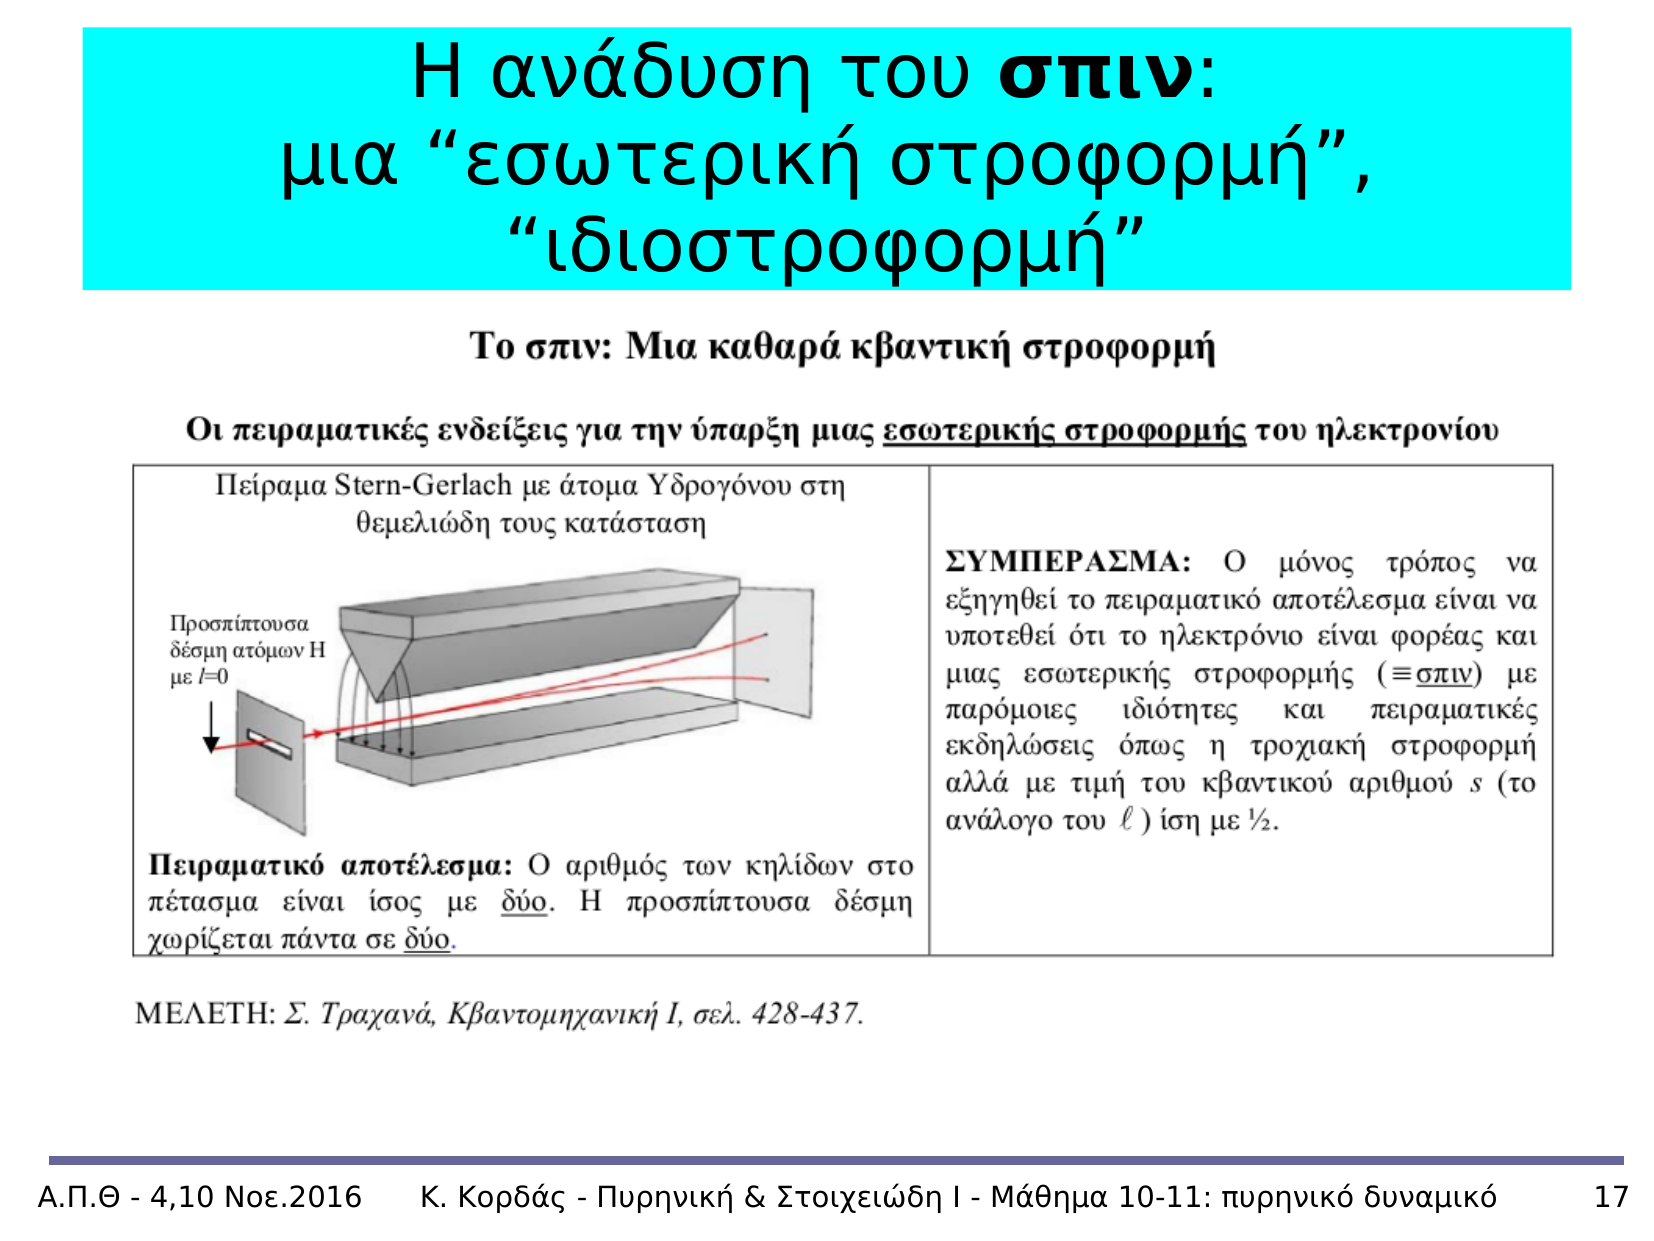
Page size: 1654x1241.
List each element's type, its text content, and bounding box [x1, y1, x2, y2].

title Η ανάδυση του σπιν: μια “εσωτερική στροφορμή”, “ιδιοστροφορμή” [82, 27, 1571, 291]
picture [128, 315, 1560, 964]
picture [132, 984, 872, 1039]
